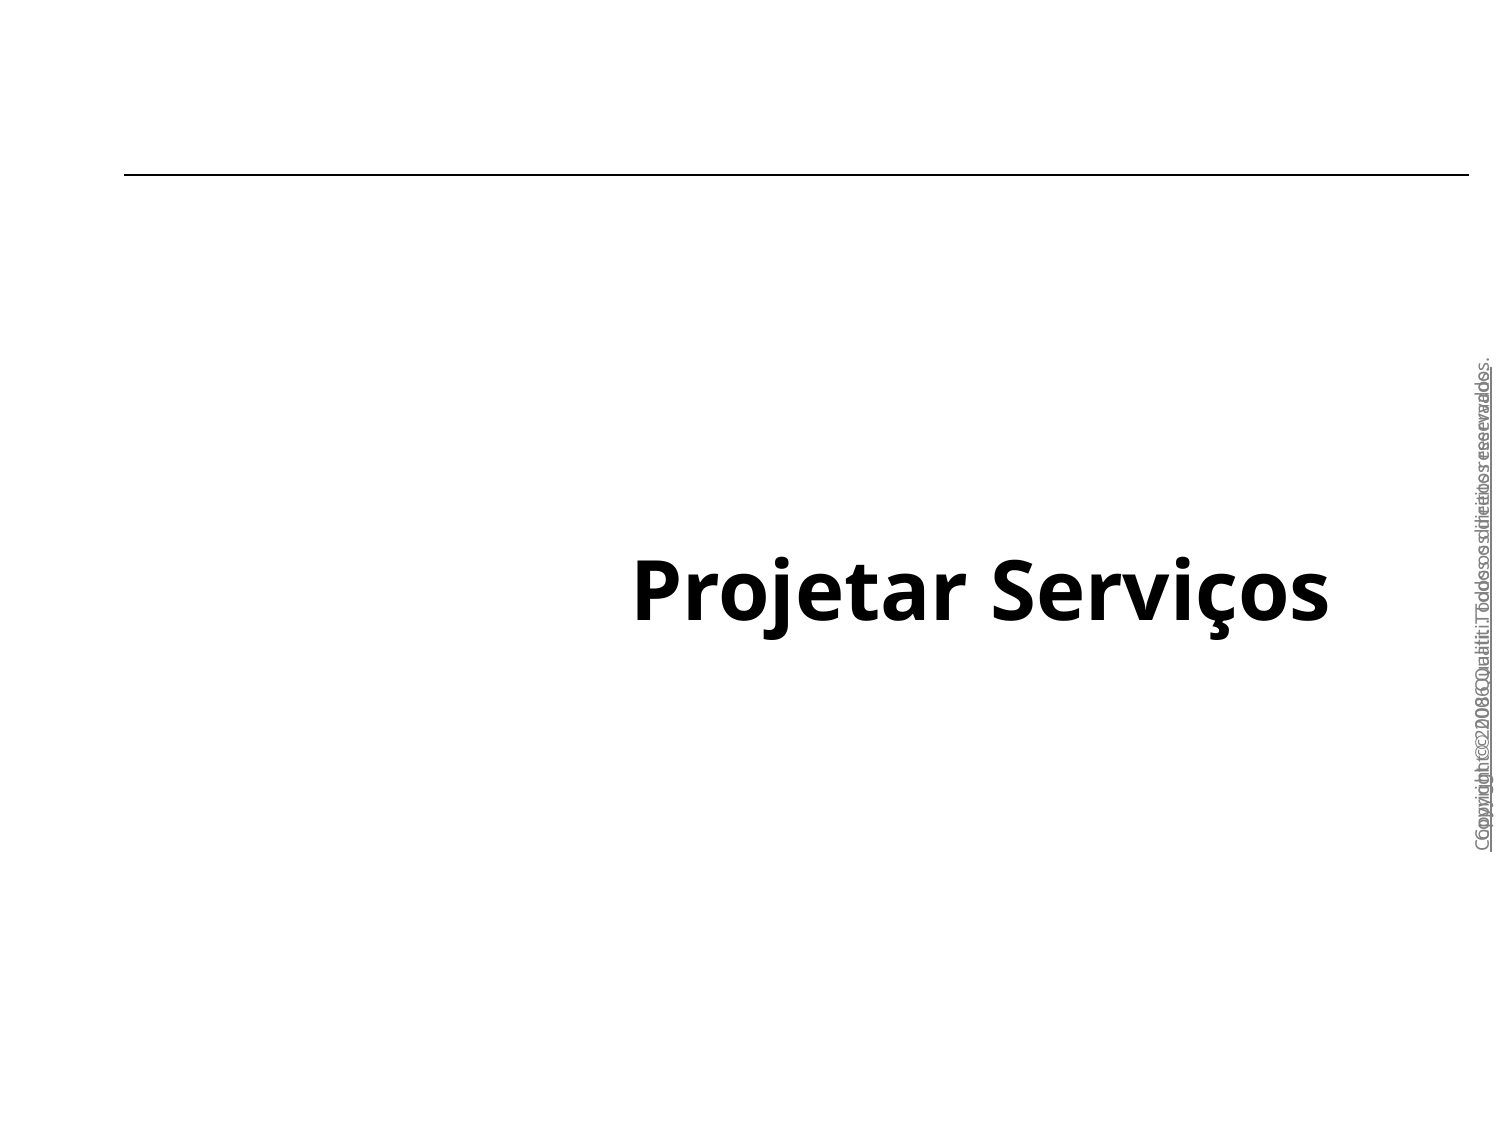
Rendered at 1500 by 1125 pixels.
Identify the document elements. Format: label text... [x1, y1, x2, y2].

title Projetar Serviços [194, 456, 1348, 644]
